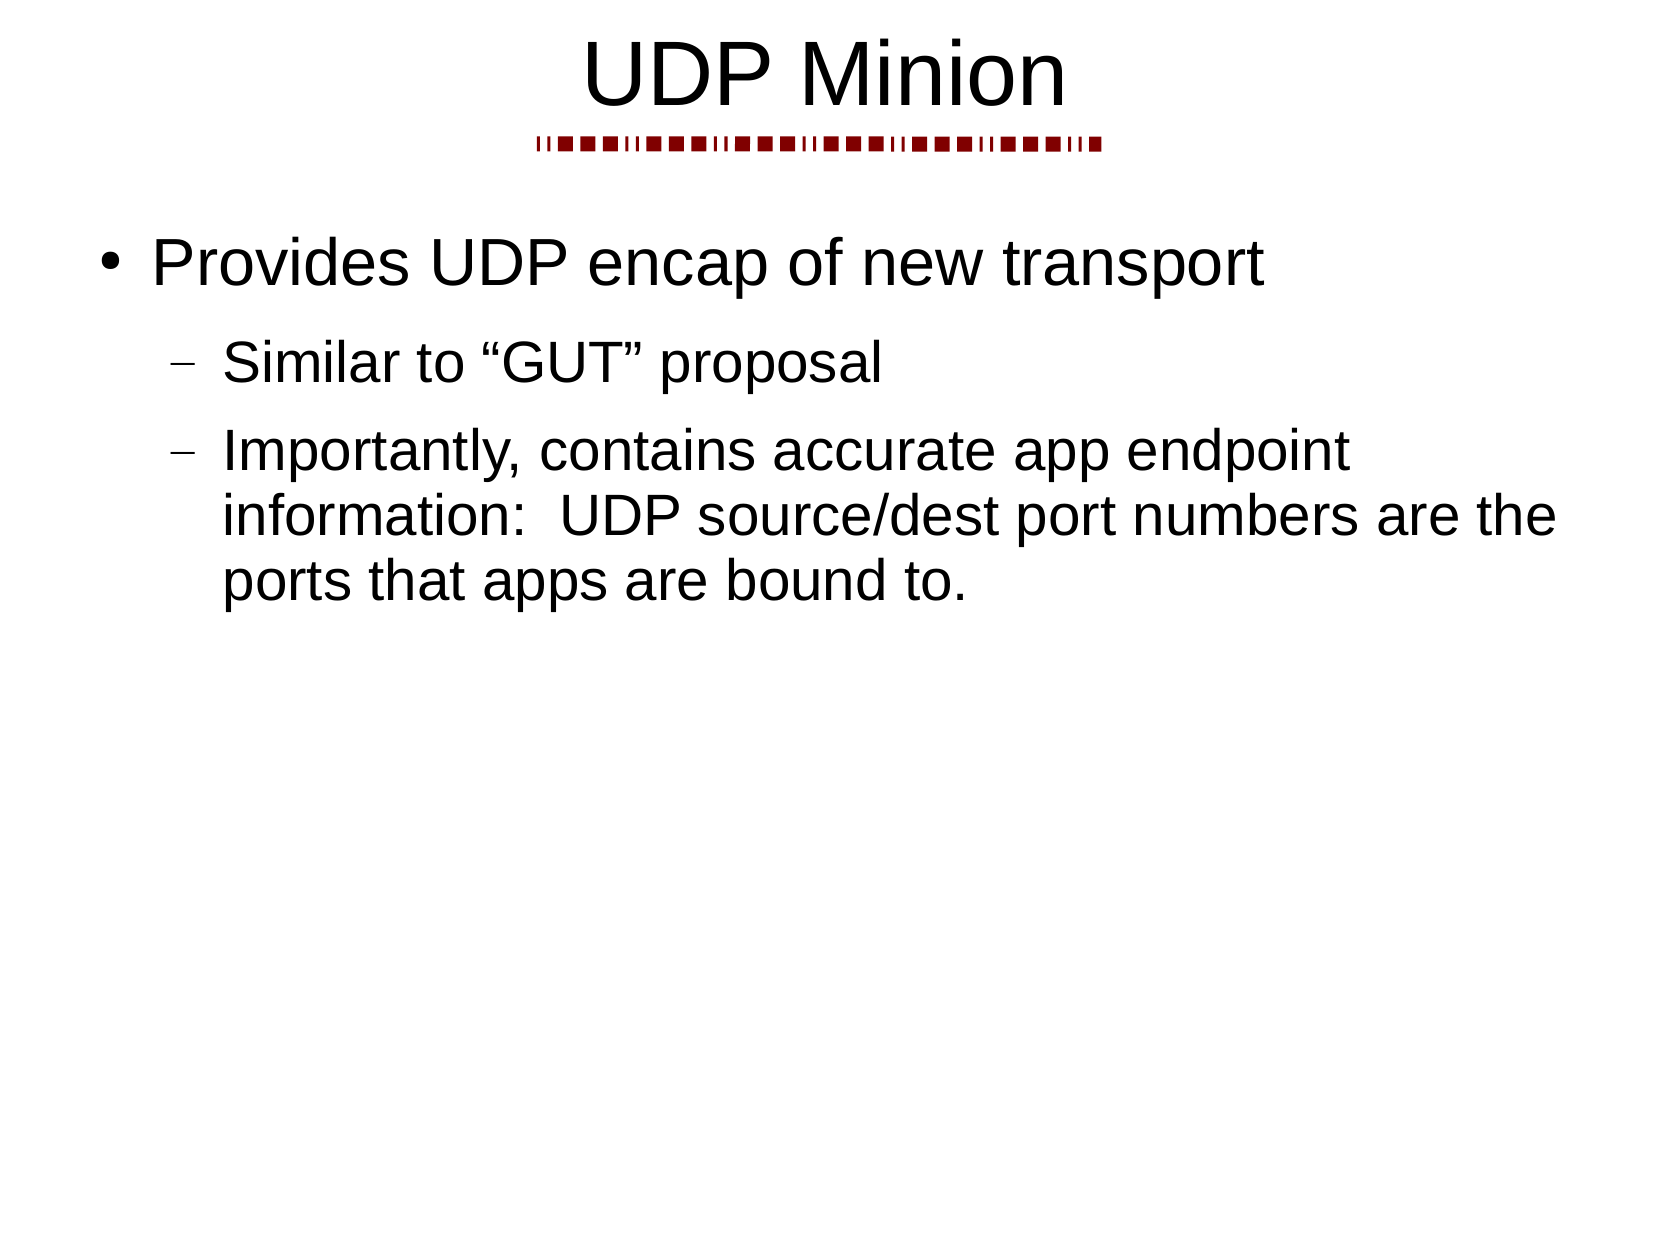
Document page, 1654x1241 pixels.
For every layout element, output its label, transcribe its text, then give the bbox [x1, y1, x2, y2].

list Provides UDP encap of new transport Similar to “GUT” proposal Importantly, contains accurate app endpoint information: UDP source/dest port numbers are the ports that apps are bound to. [80, 225, 1570, 1163]
title UDP Minion [75, 0, 1576, 147]
